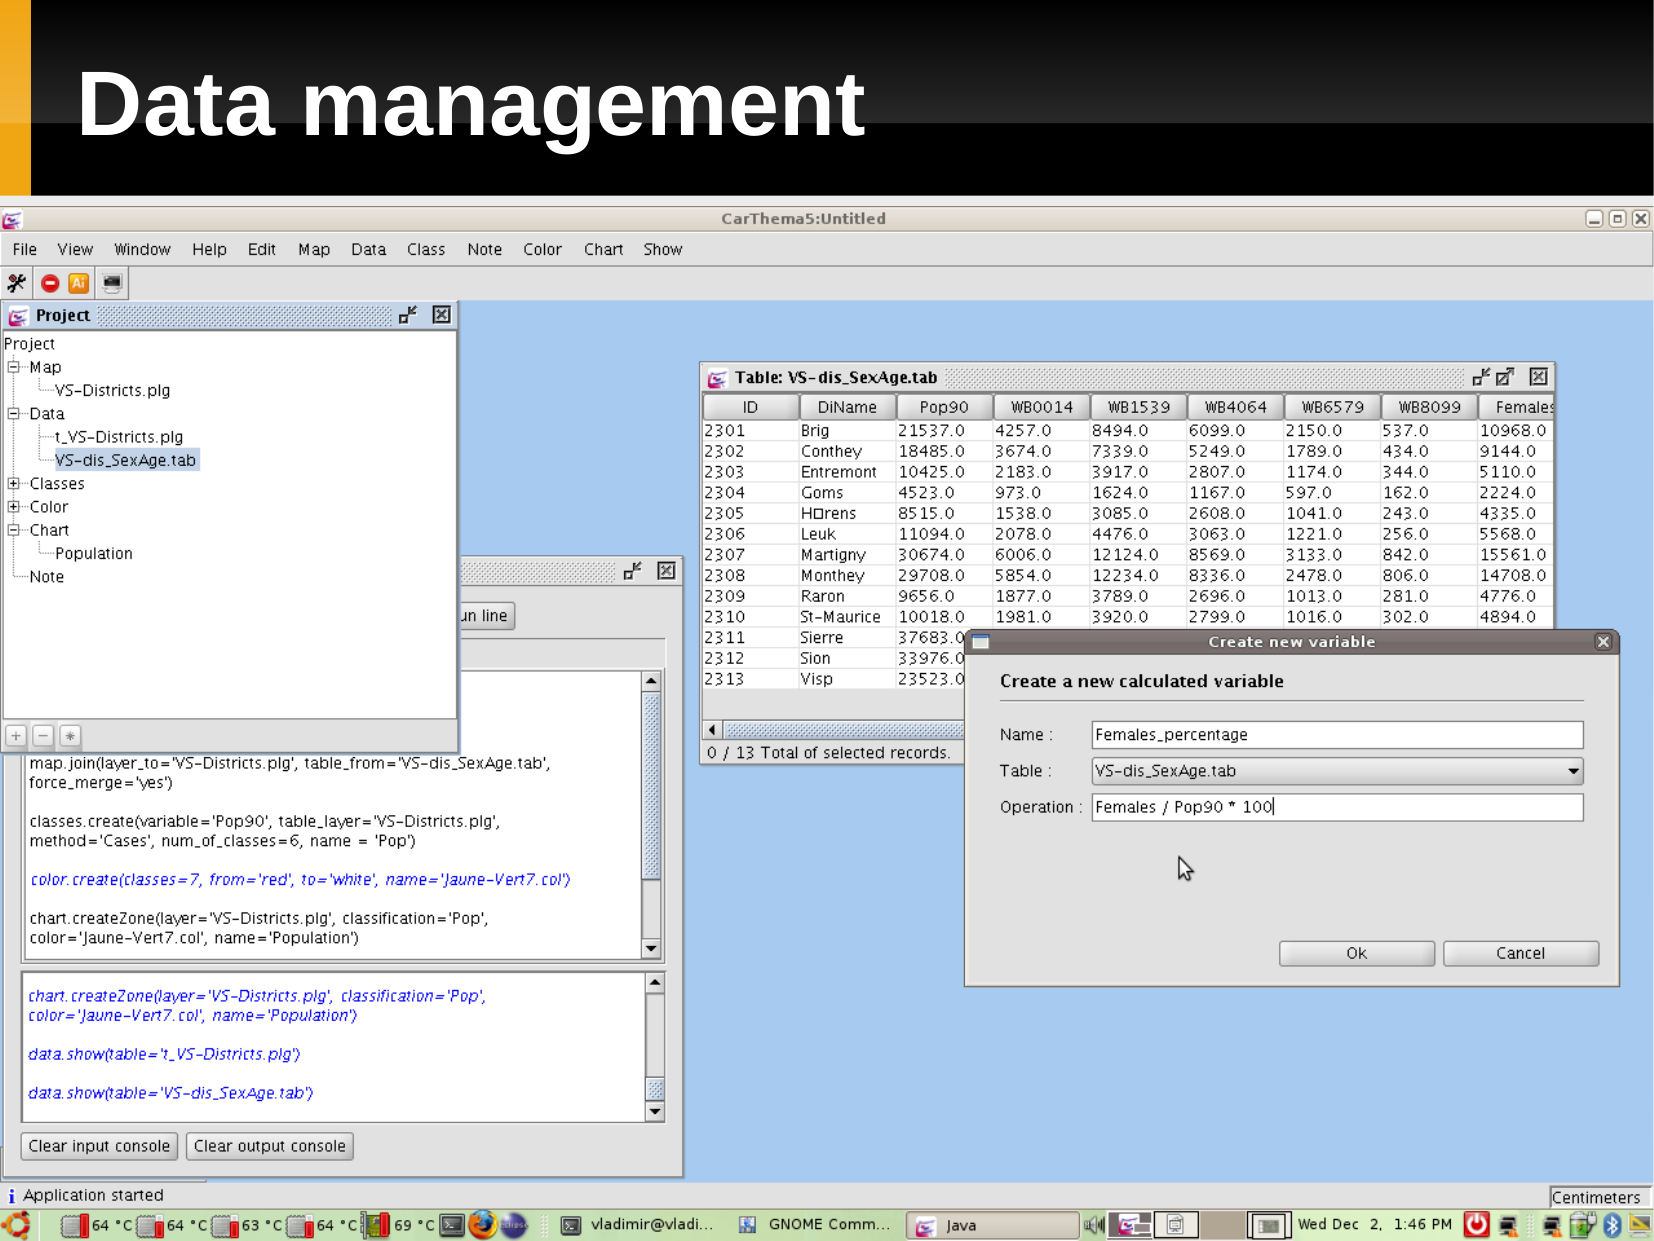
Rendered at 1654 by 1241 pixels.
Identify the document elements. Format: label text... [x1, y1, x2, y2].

picture [0, 0, 1654, 1241]
title Data management [76, 7, 1565, 200]
